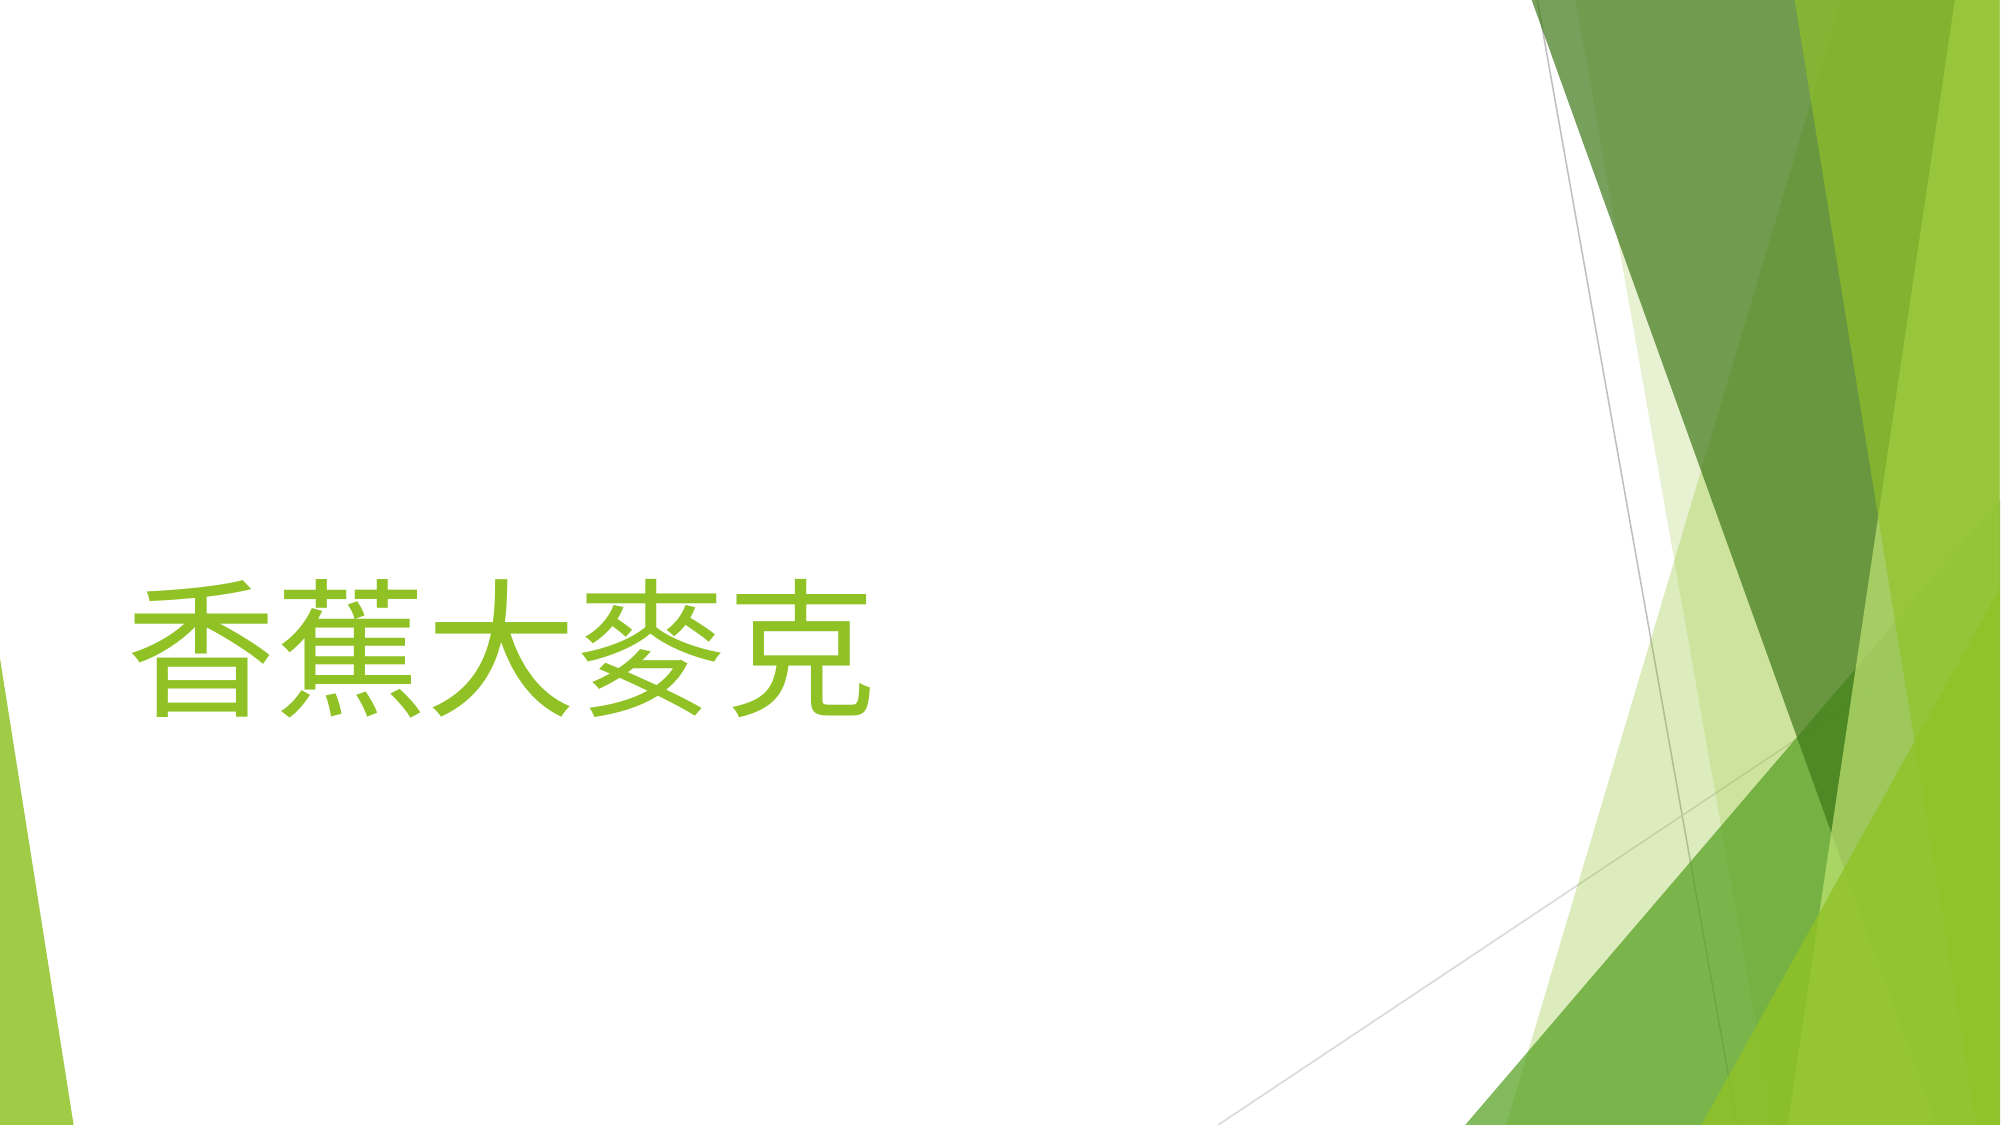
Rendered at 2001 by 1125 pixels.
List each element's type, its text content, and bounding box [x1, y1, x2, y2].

title 香蕉大麥克 [111, 505, 1522, 806]
